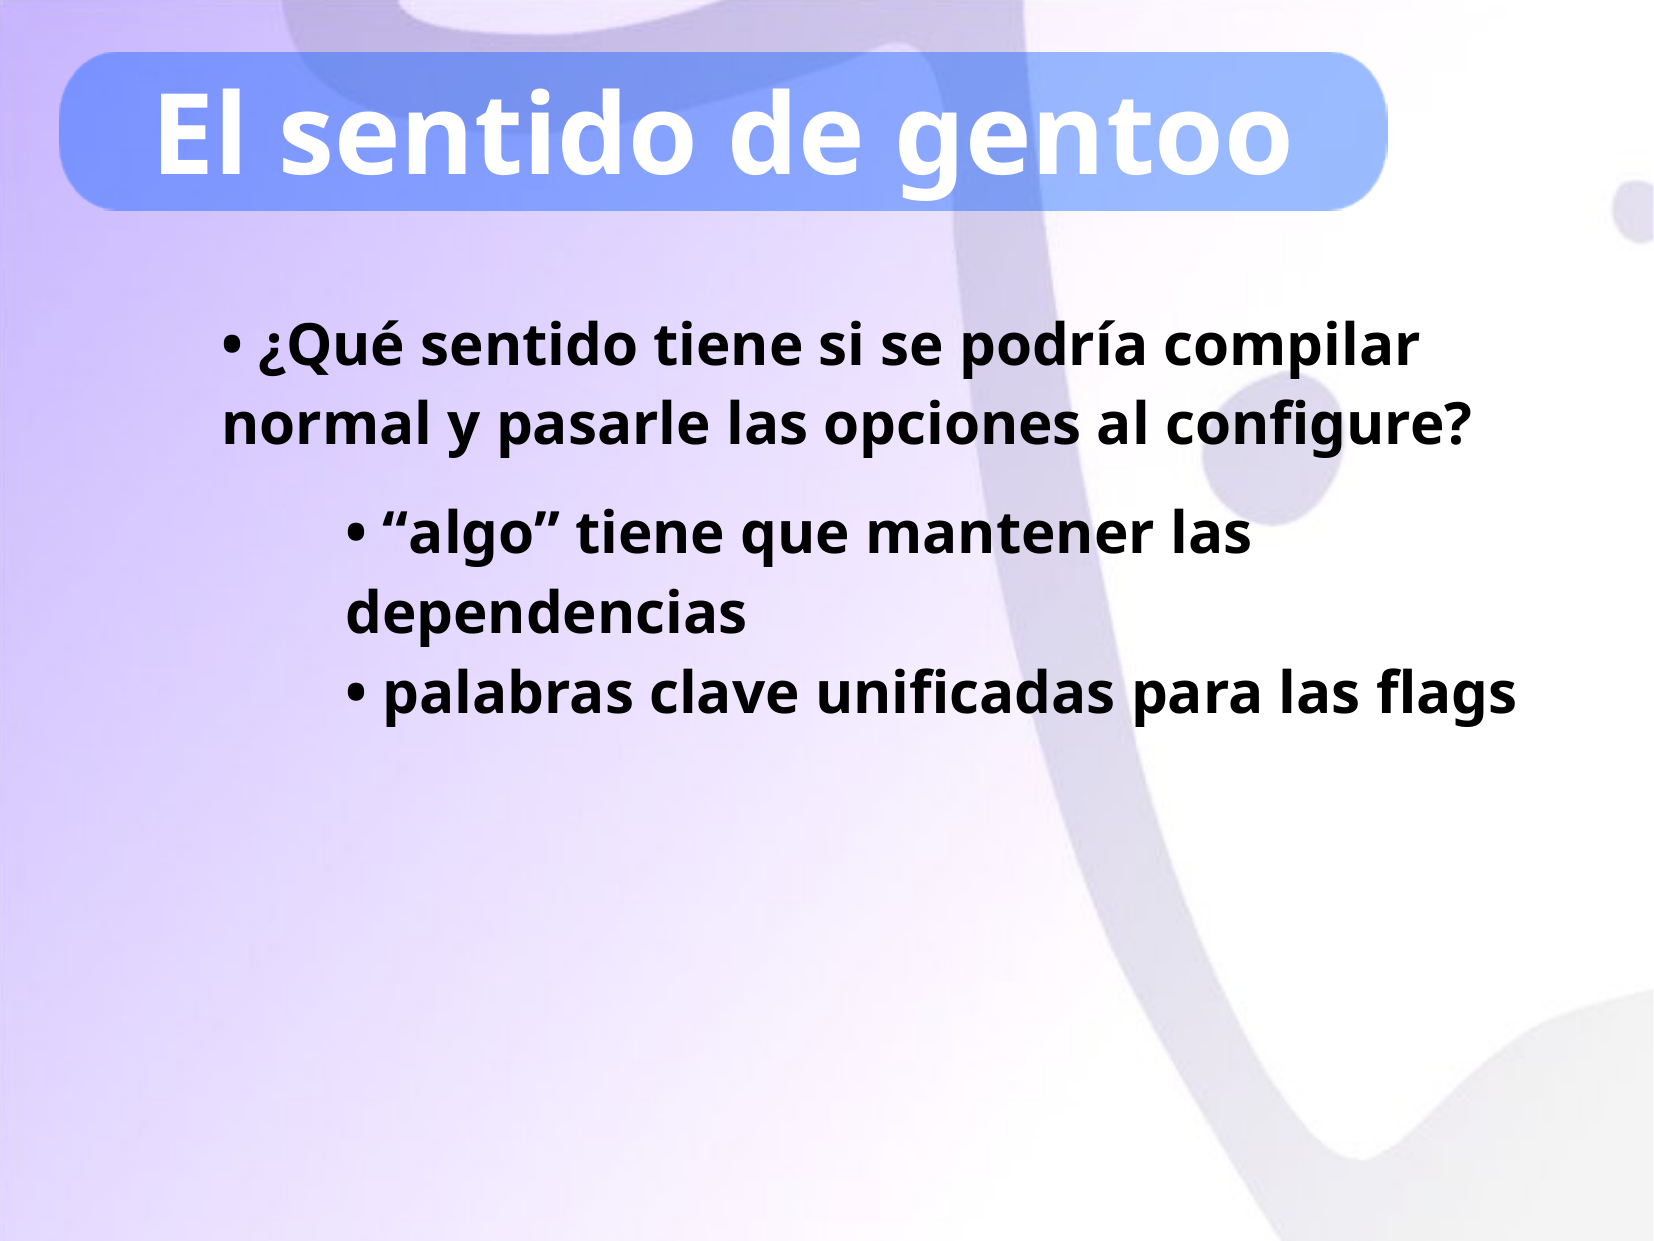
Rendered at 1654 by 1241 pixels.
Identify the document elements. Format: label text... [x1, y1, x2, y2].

text_box • “algo” tiene que mantener las dependencias [330, 484, 1300, 643]
picture [0, 0, 1654, 1241]
text_box • palabras clave unificadas para las flags [330, 643, 1565, 735]
text_box • ¿Qué sentido tiene si se podría compilar normal y pasarle las opciones al configure? [206, 295, 1536, 463]
